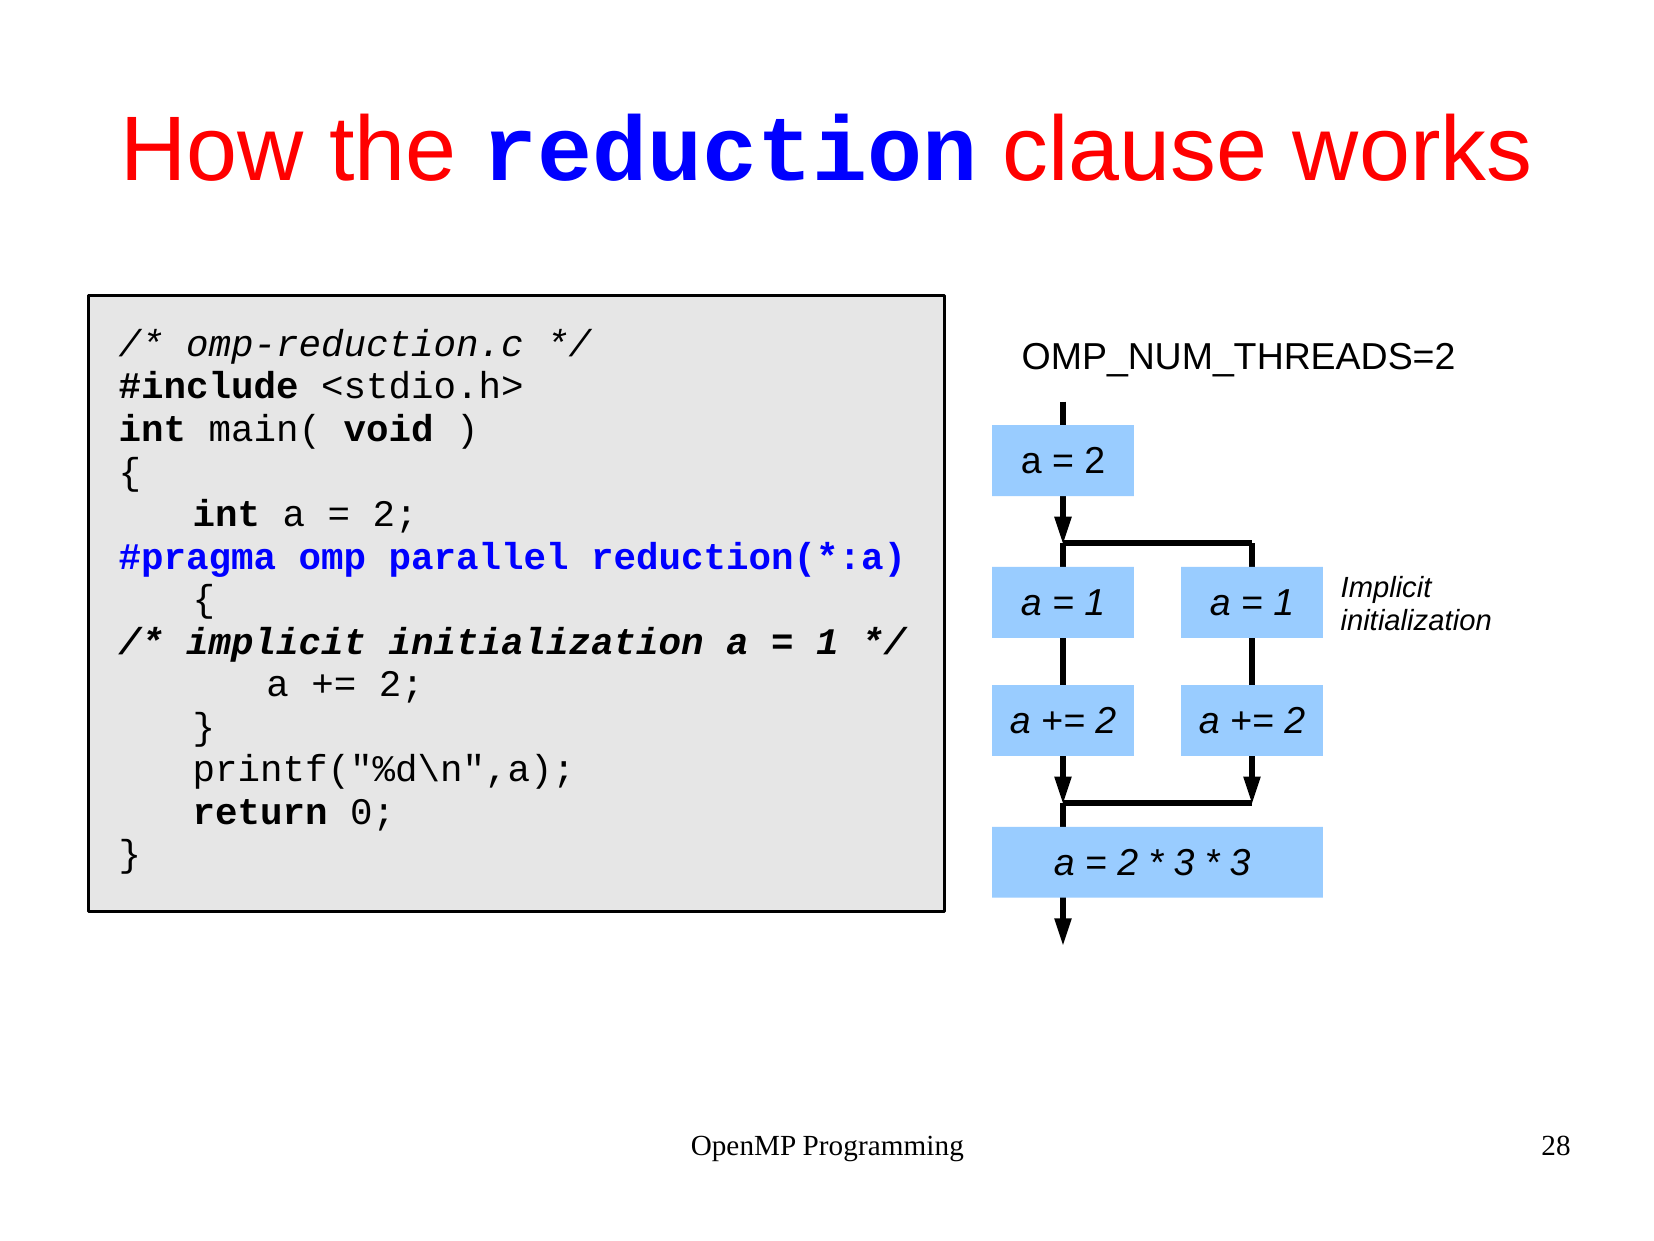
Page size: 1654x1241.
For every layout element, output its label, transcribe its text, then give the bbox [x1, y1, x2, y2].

text_box a = 2 * 3 * 3 [992, 826, 1323, 898]
text_box /* omp-reduction.c */ #include <stdio.h> int main( void ) { int a = 2; #pragma omp parallel reduction(*:a) { /* implicit initialization a = 1 */ a += 2; } printf("%d\n",a); return 0; } [88, 295, 945, 912]
text_box a += 2 [992, 685, 1134, 756]
text_box OMP_NUM_THREADS=2 [1003, 324, 1474, 388]
text_box a = 1 [992, 566, 1134, 638]
text_box a = 2 [992, 425, 1134, 497]
text_box a += 2 [1181, 685, 1323, 756]
text_box Implicit initialization [1322, 561, 1530, 650]
title How the reduction clause works [82, 49, 1571, 257]
text_box a = 1 [1181, 566, 1323, 638]
